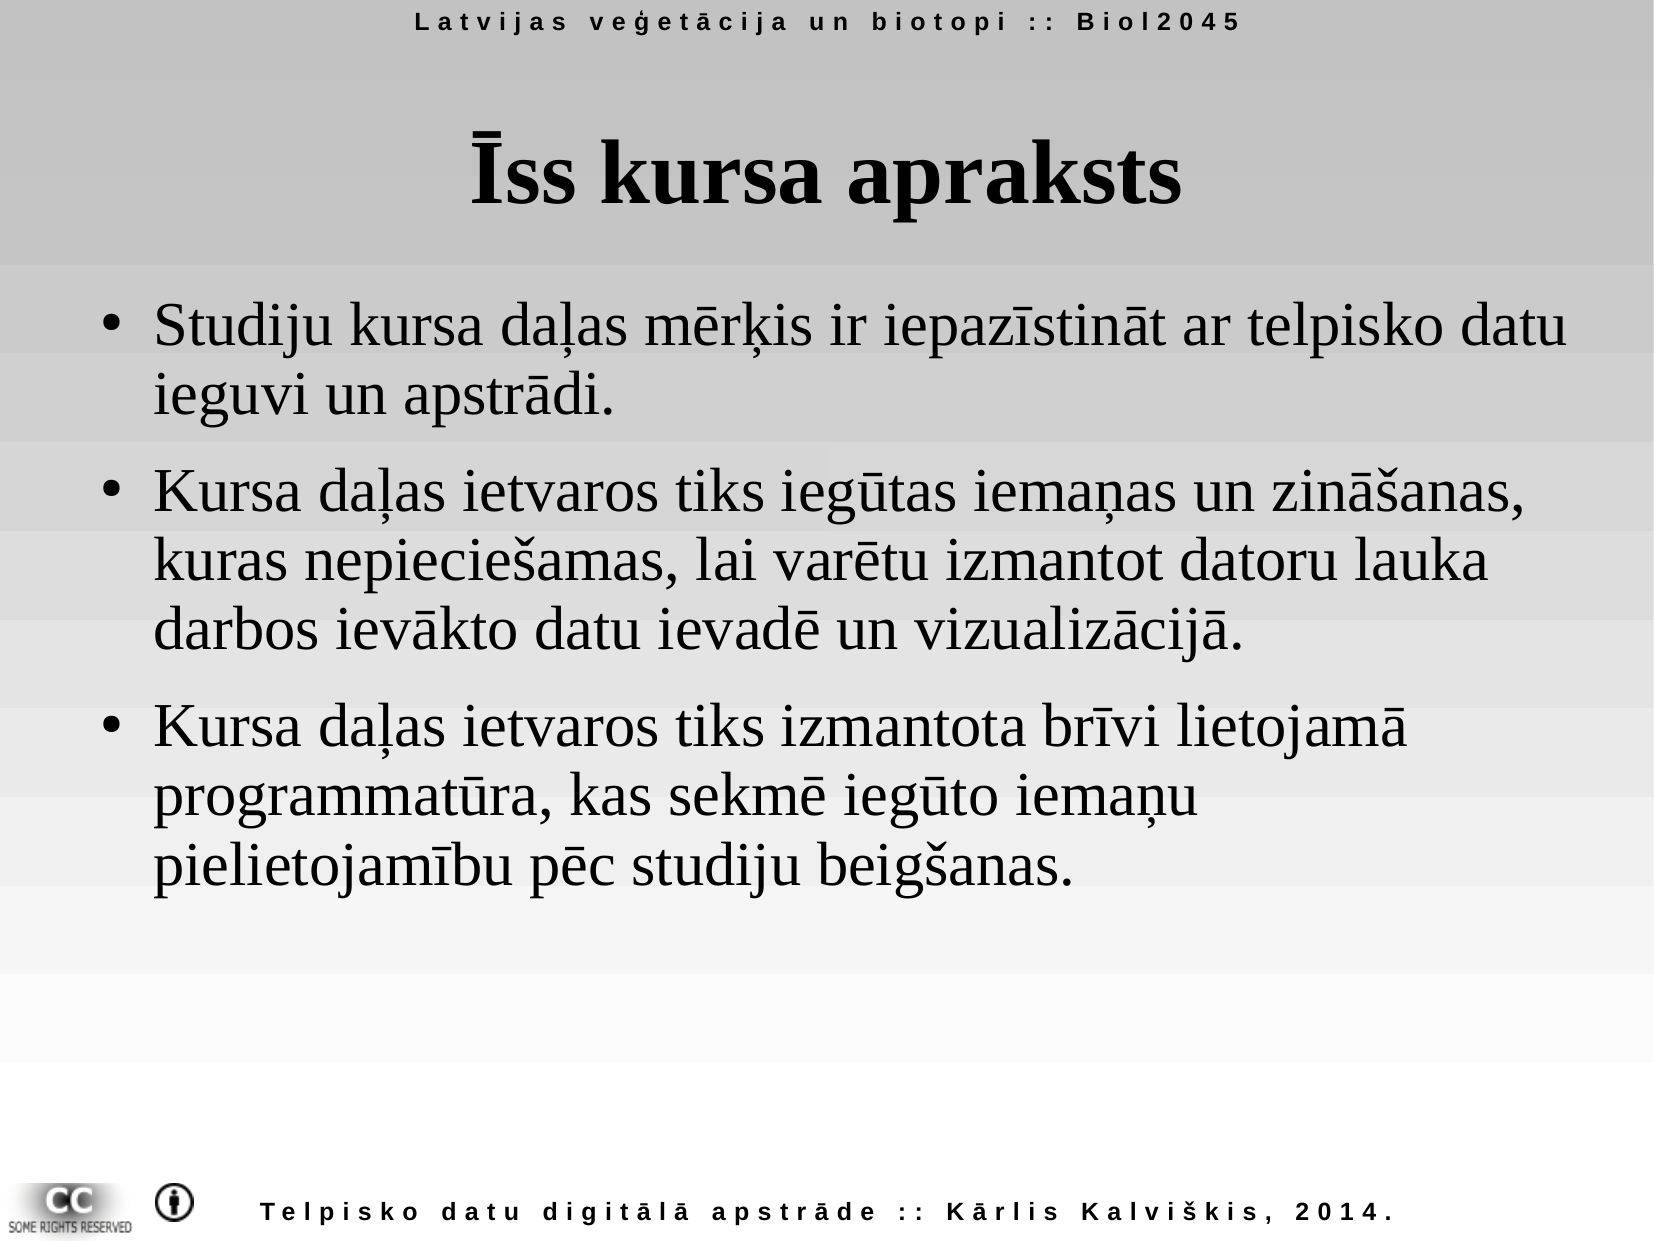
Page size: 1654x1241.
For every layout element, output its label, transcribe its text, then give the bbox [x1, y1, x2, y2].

list Studiju kursa daļas mērķis ir iepazīstināt ar telpisko datu ieguvi un apstrādi. Kursa daļas ietvaros tiks iegūtas iemaņas un zināšanas, kuras nepieciešamas, lai varētu izmantot datoru lauka darbos ievākto datu ievadē un vizualizācijā. Kursa daļas ietvaros tiks izmantota brīvi lietojamā programmatūra, kas sekmē iegūto iemaņu pielietojamību pēc studiju beigšanas. [82, 289, 1571, 1113]
picture [0, 0, 1654, 1241]
title Īss kursa apraksts [29, 49, 1625, 296]
